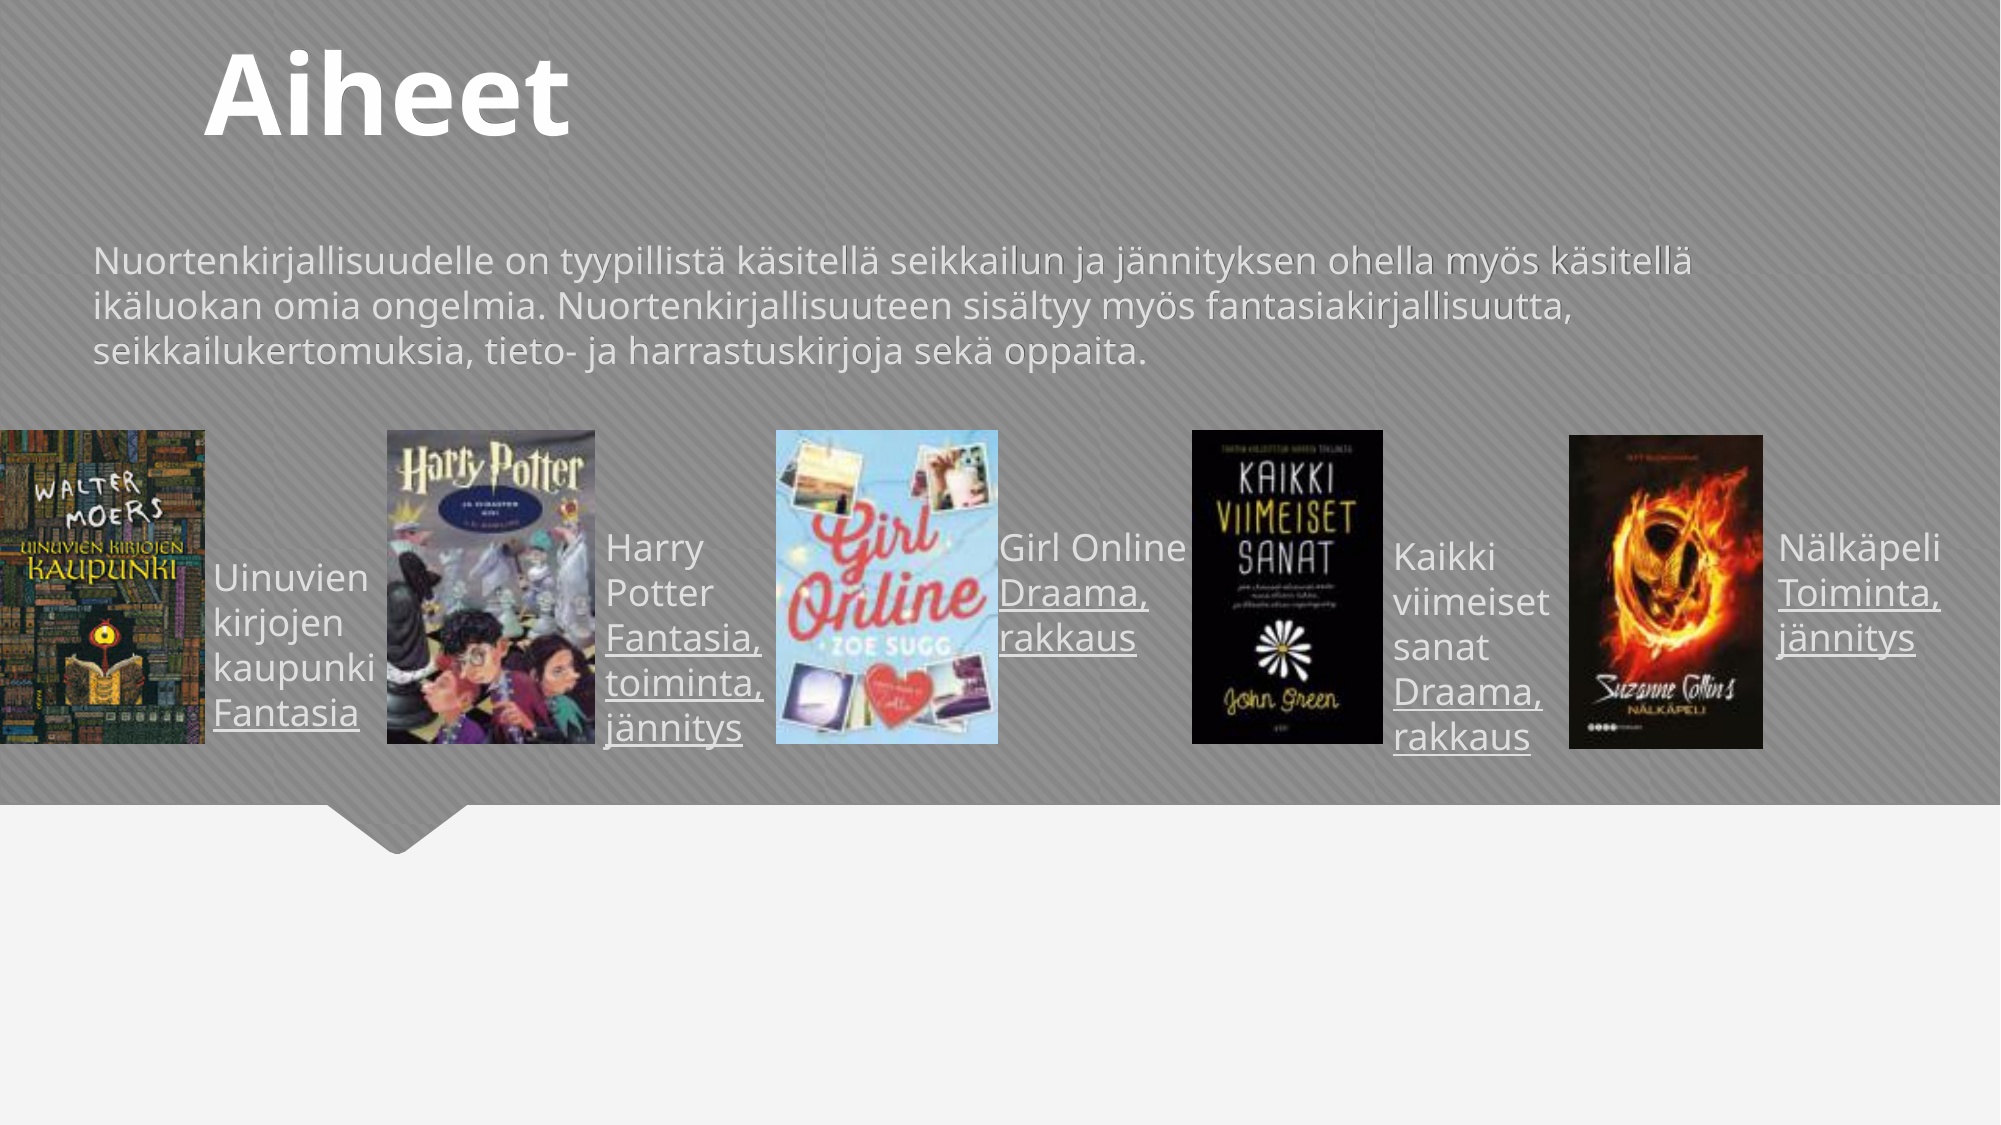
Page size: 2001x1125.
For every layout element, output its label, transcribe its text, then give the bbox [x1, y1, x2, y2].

text_box Harry Potter Fantasia, toiminta, jännitys [590, 516, 821, 714]
text_box Kaikki viimeiset sanat Draama, rakkaus [1377, 525, 1569, 769]
picture [1569, 435, 1763, 749]
text_box Girl Online Draama, rakkaus [983, 516, 1220, 668]
picture [0, 430, 205, 744]
picture [1192, 430, 1383, 744]
subtitle Nuortenkirjallisuudelle on tyypillistä käsitellä seikkailun ja jännityksen ohella myös käsitellä ikäluokan omia ongelmia. Nuortenkirjallisuuteen sisältyy myös fantasiakirjallisuutta, seikkailukertomuksia, tieto- ja harrastuskirjoja sekä oppaita. [77, 229, 1882, 410]
title Aiheet [189, 0, 1690, 166]
text_box Uinuvien kirjojen kaupunki Fantasia [197, 546, 403, 744]
picture [387, 430, 595, 744]
text_box Nälkäpeli Toiminta, jännitys [1762, 516, 1979, 668]
picture [776, 430, 998, 744]
